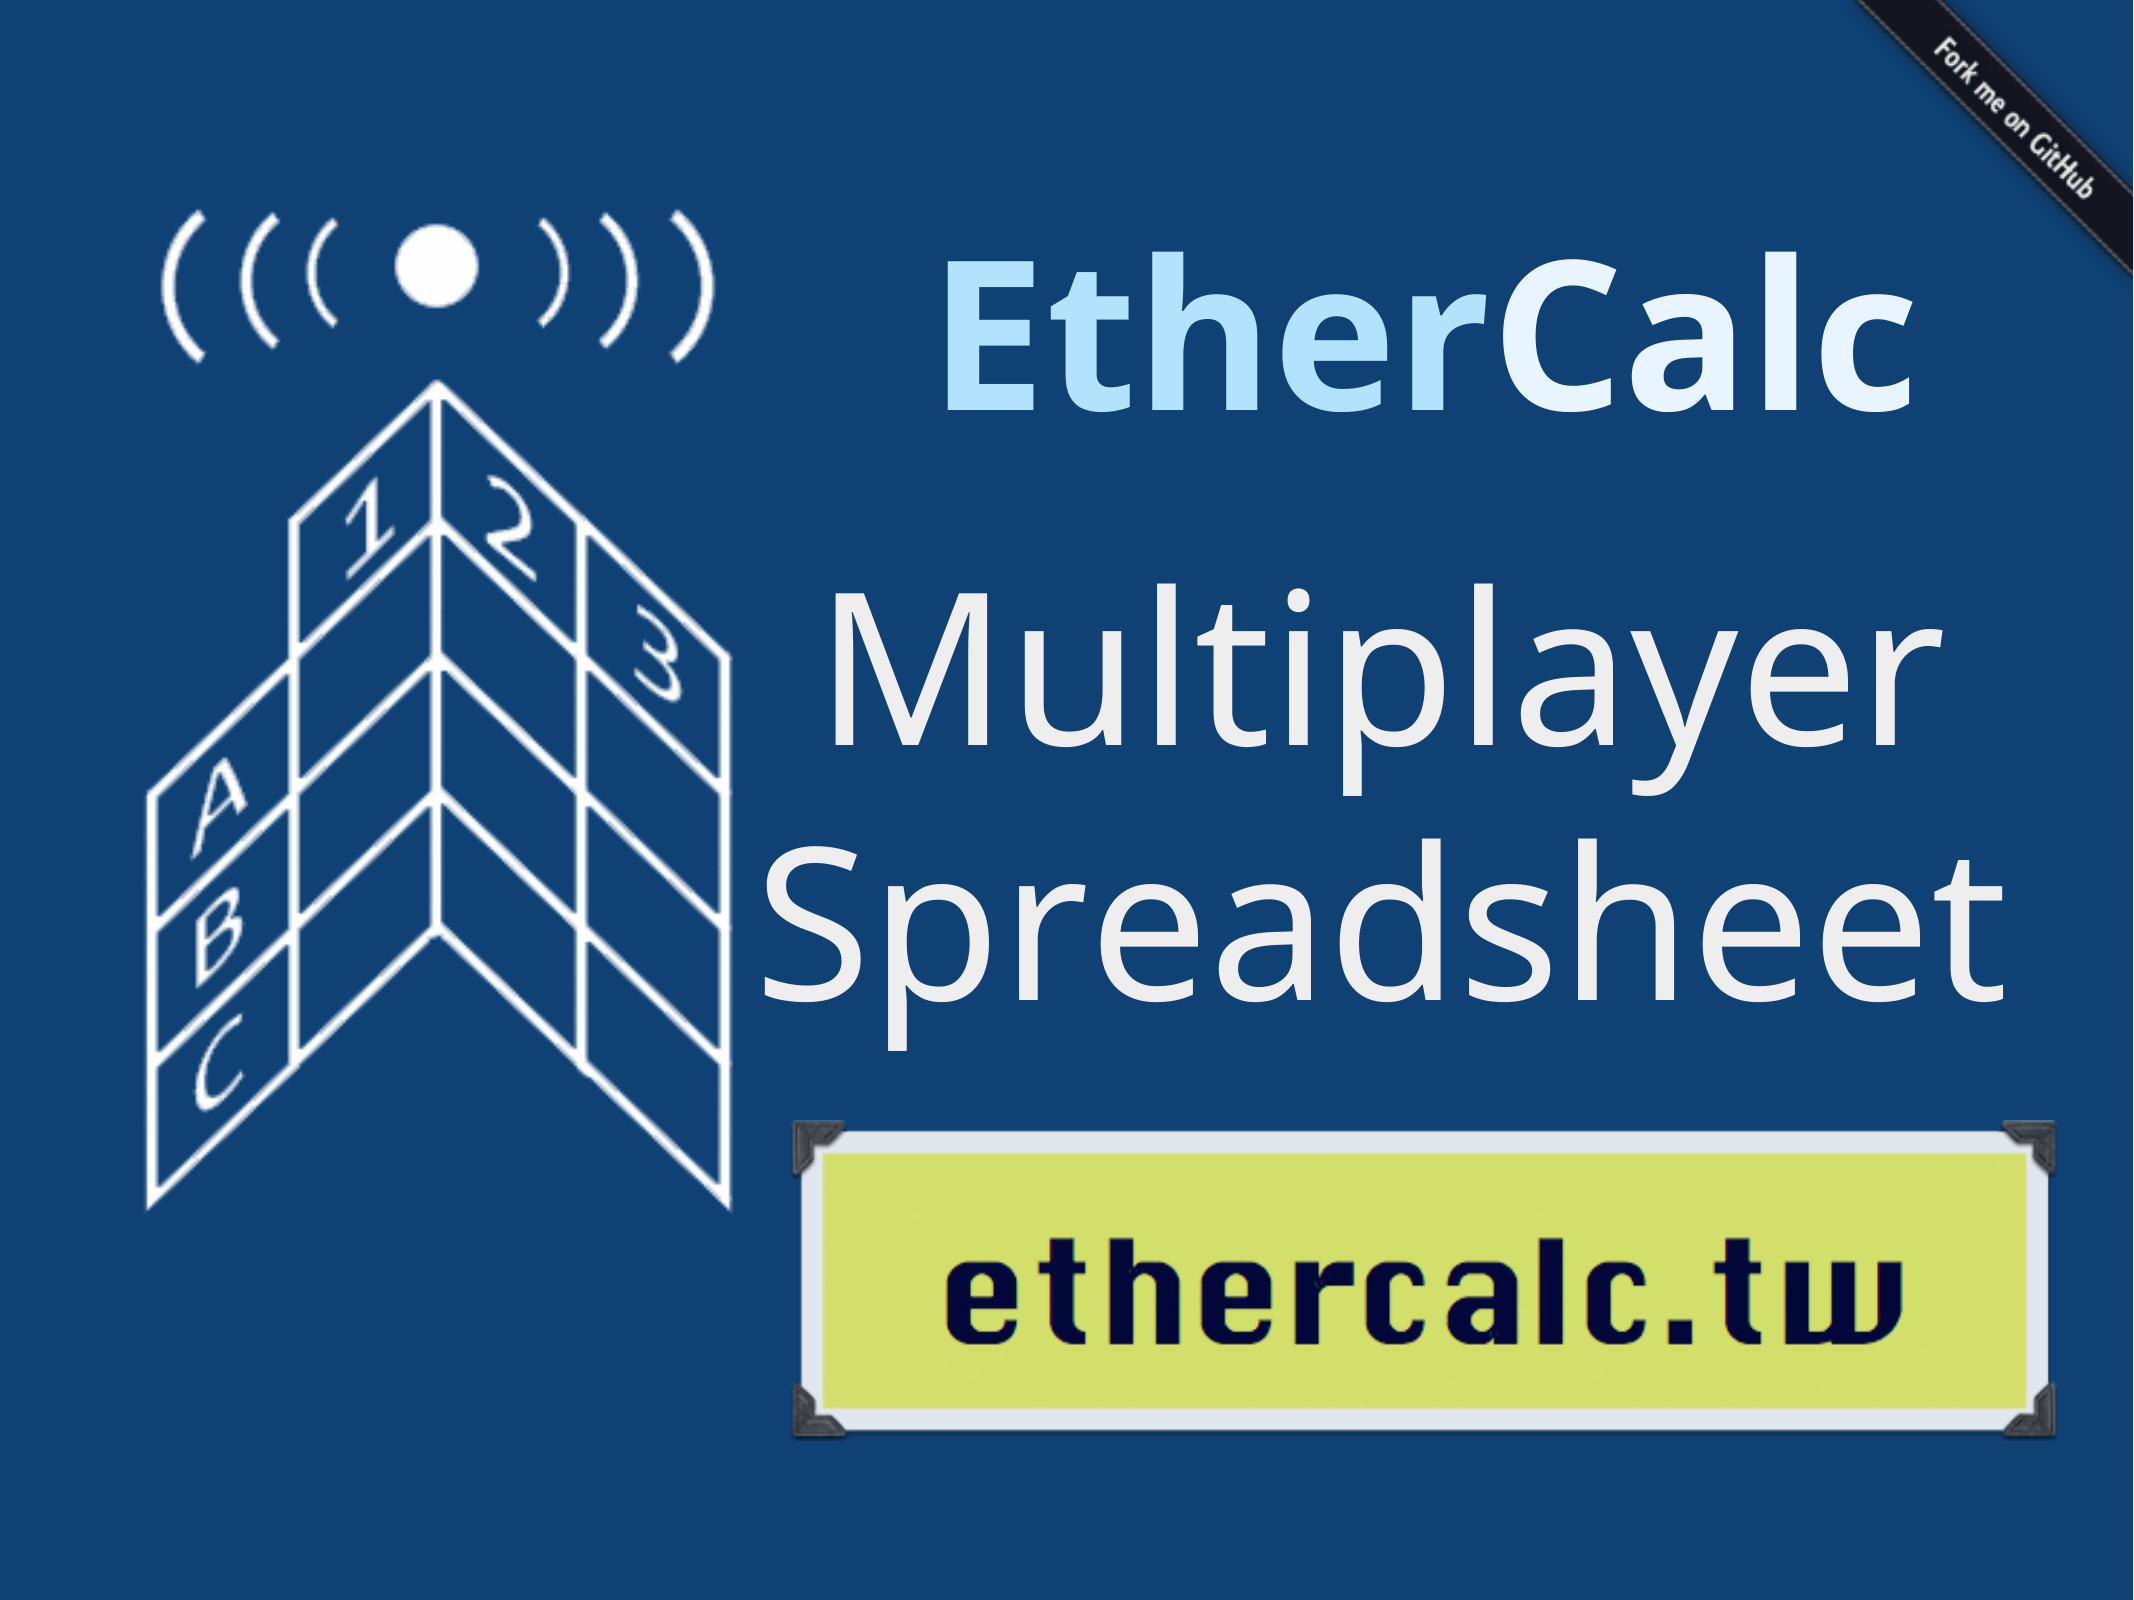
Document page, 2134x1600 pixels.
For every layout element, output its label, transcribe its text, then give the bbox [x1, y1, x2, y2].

picture [1822, 0, 2134, 311]
title EtherCalc [794, 155, 2134, 461]
picture [116, 153, 2097, 1468]
list Multiplayer Spreadsheet [794, 525, 2026, 1080]
